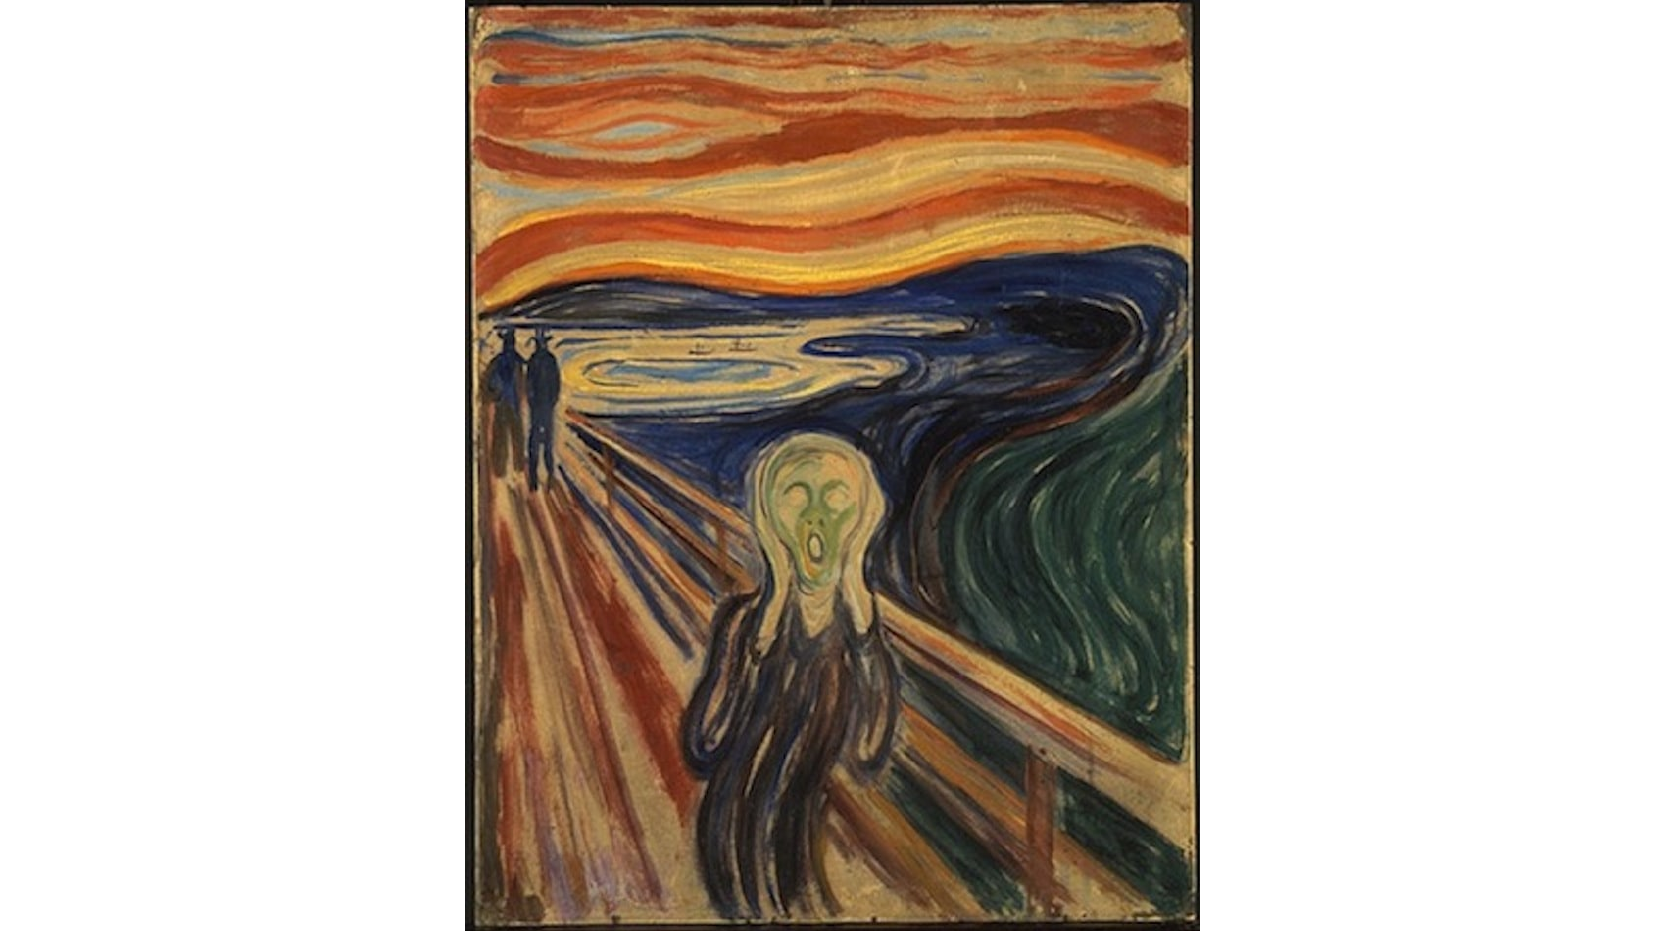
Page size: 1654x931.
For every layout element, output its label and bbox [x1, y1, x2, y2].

picture [465, 0, 1200, 931]
